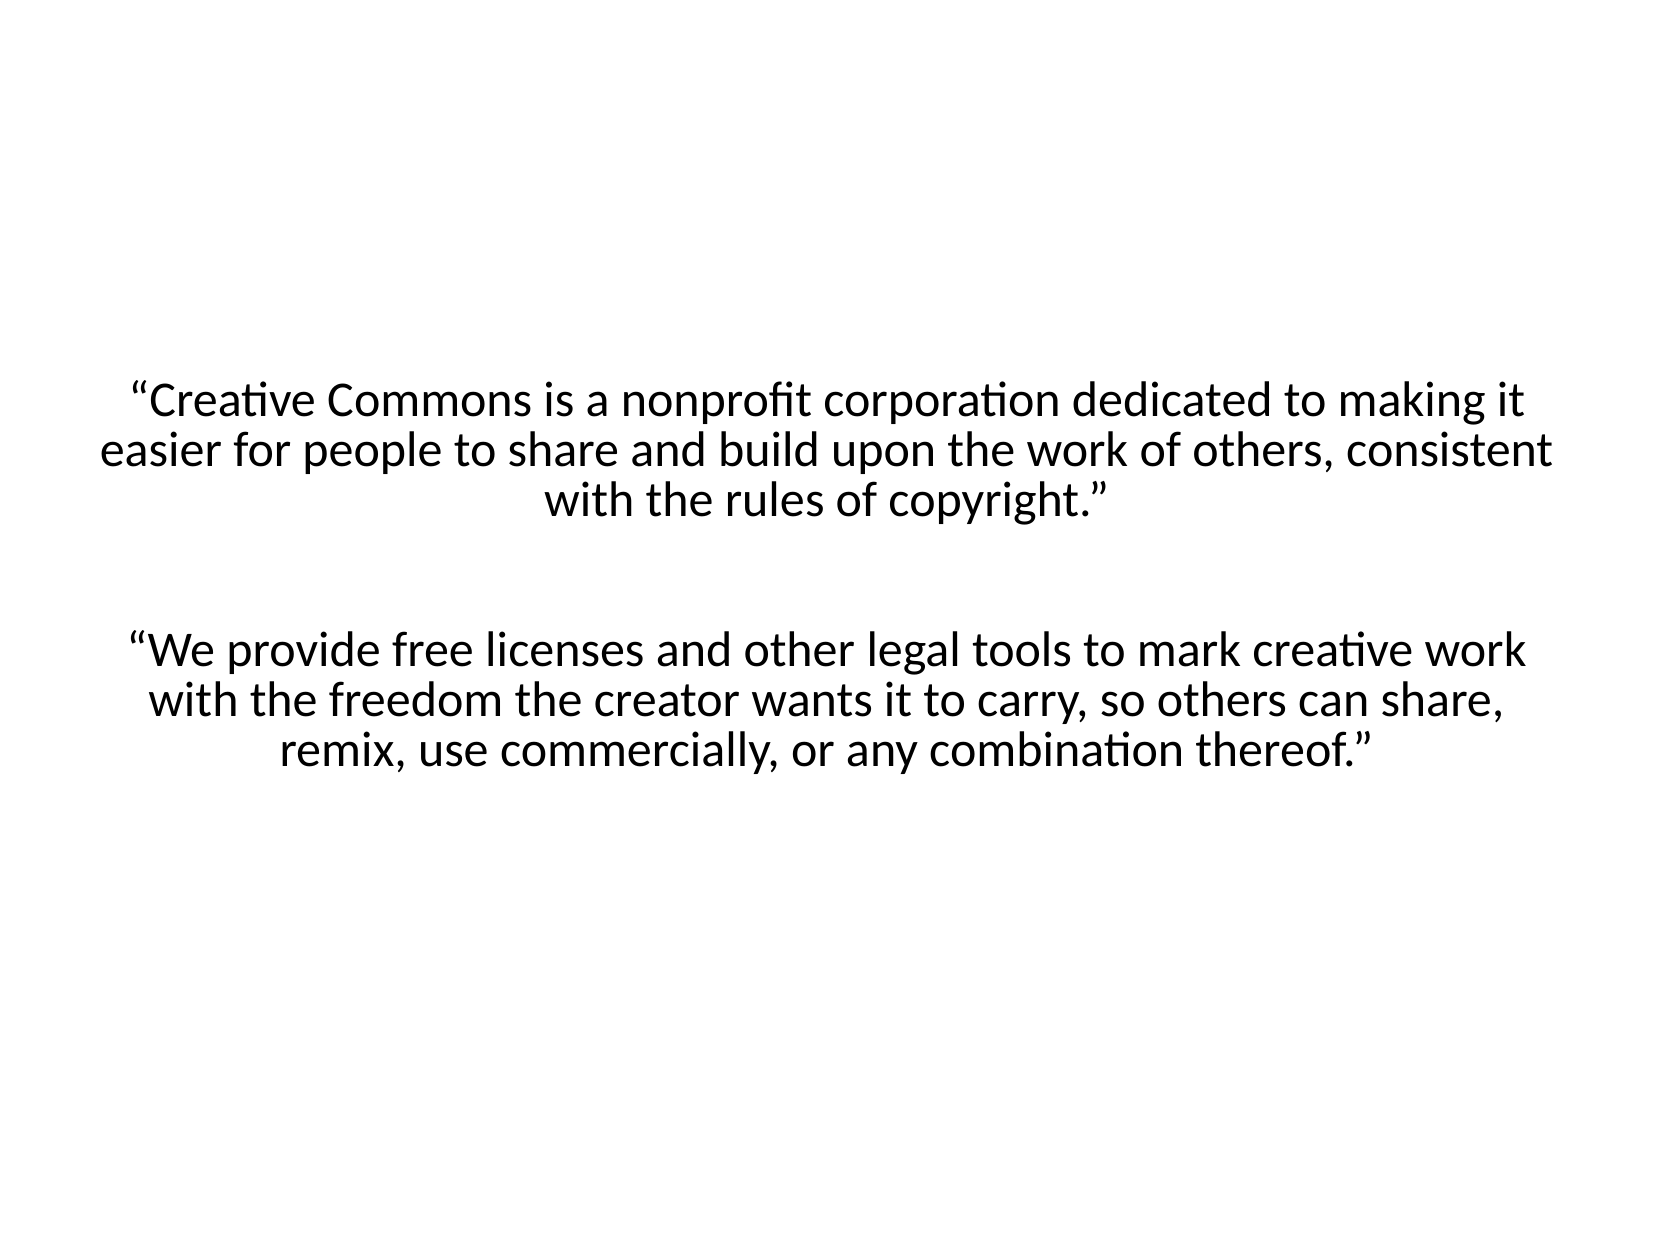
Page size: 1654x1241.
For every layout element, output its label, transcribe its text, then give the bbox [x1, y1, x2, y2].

subtitle “Creative Commons is a nonprofit corporation dedicated to making it easier for people to share and build upon the work of others, consistent with the rules of copyright.” “We provide free licenses and other legal tools to mark creative work with the freedom the creator wants it to carry, so others can share, remix, use commercially, or any combination thereof.” [82, 56, 1571, 1102]
